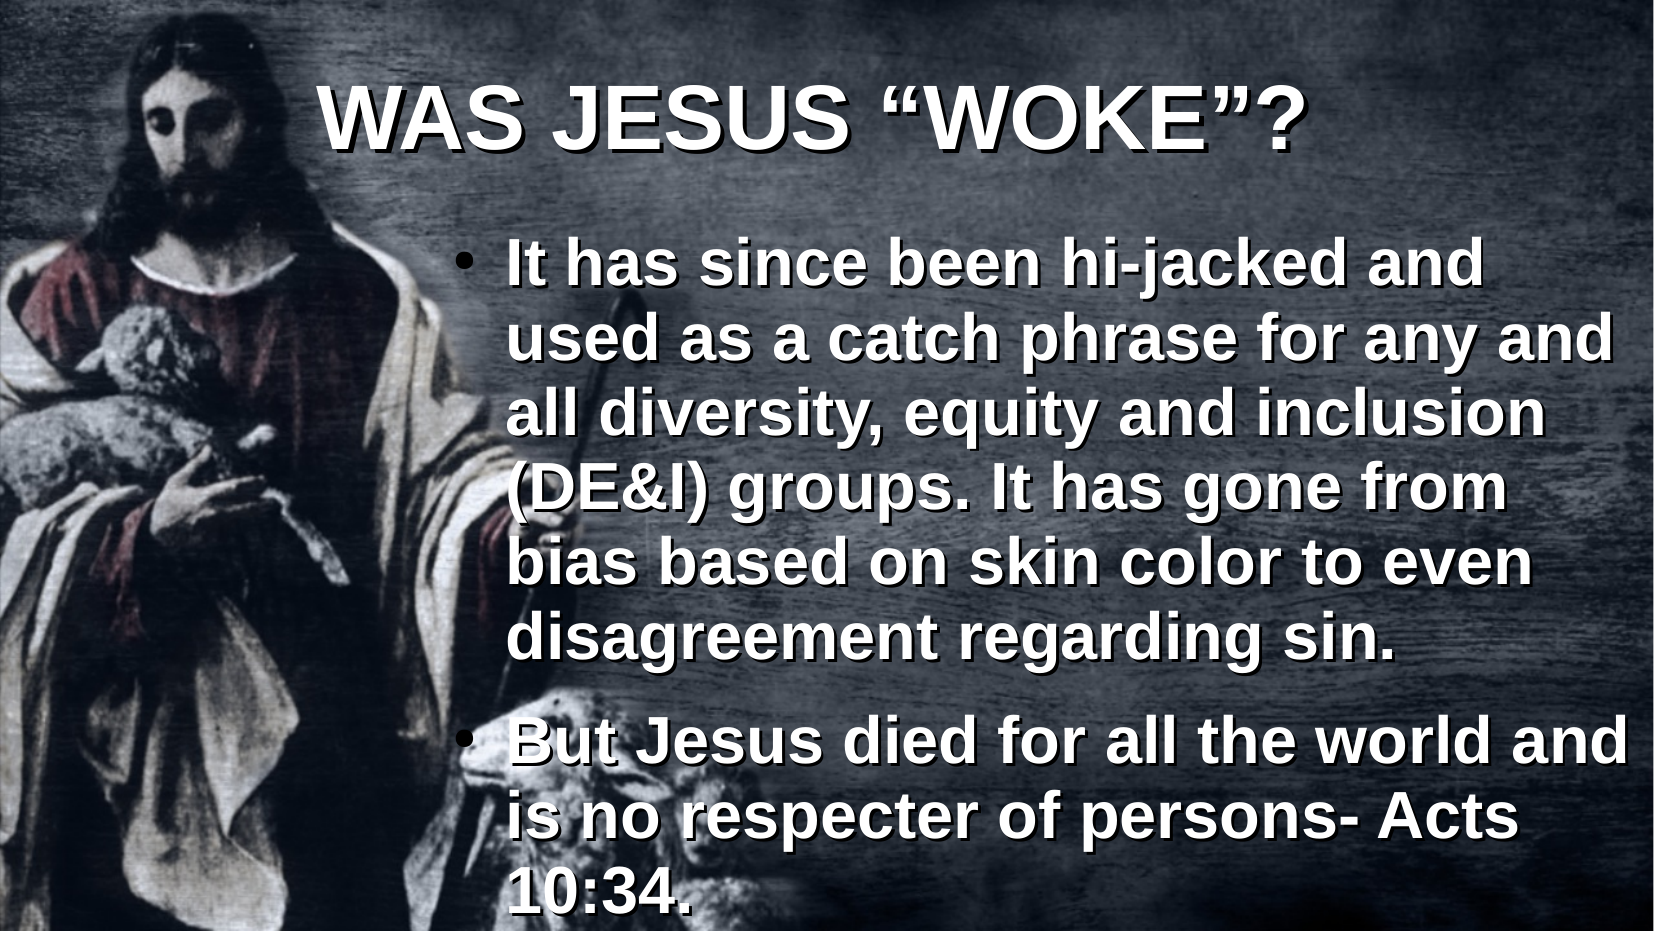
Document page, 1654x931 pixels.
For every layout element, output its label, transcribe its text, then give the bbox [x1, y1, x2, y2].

picture [0, 0, 1654, 931]
list It has since been hi-jacked and used as a catch phrase for any and all diversity, equity and inclusion (DE&I) groups. It has gone from bias based on skin color to even disagreement regarding sin. But Jesus died for all the world and is no respecter of persons- Acts 10:34. [435, 225, 1636, 931]
title WAS JESUS “WOKE”? [82, 39, 1571, 196]
